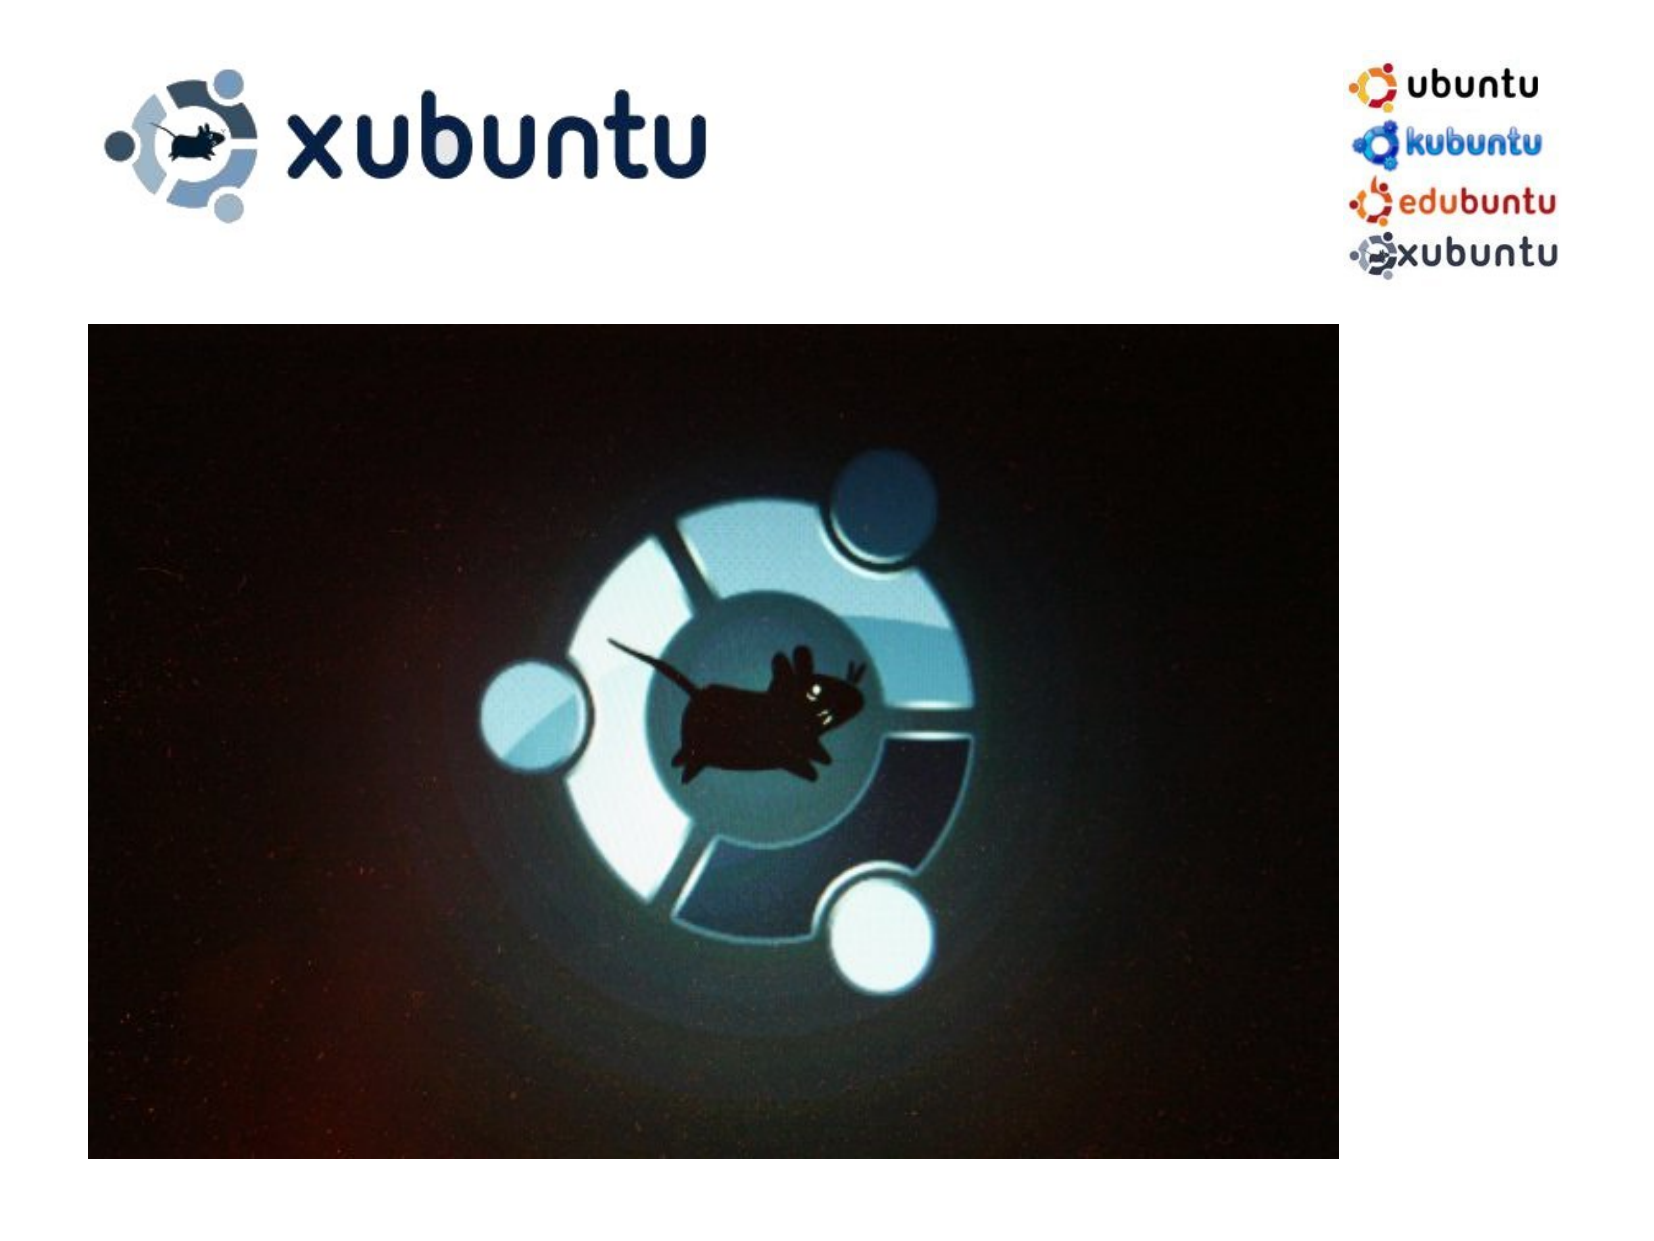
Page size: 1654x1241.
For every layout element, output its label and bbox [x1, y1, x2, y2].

picture [88, 324, 1339, 1159]
picture [1343, 50, 1565, 296]
picture [88, 60, 739, 237]
